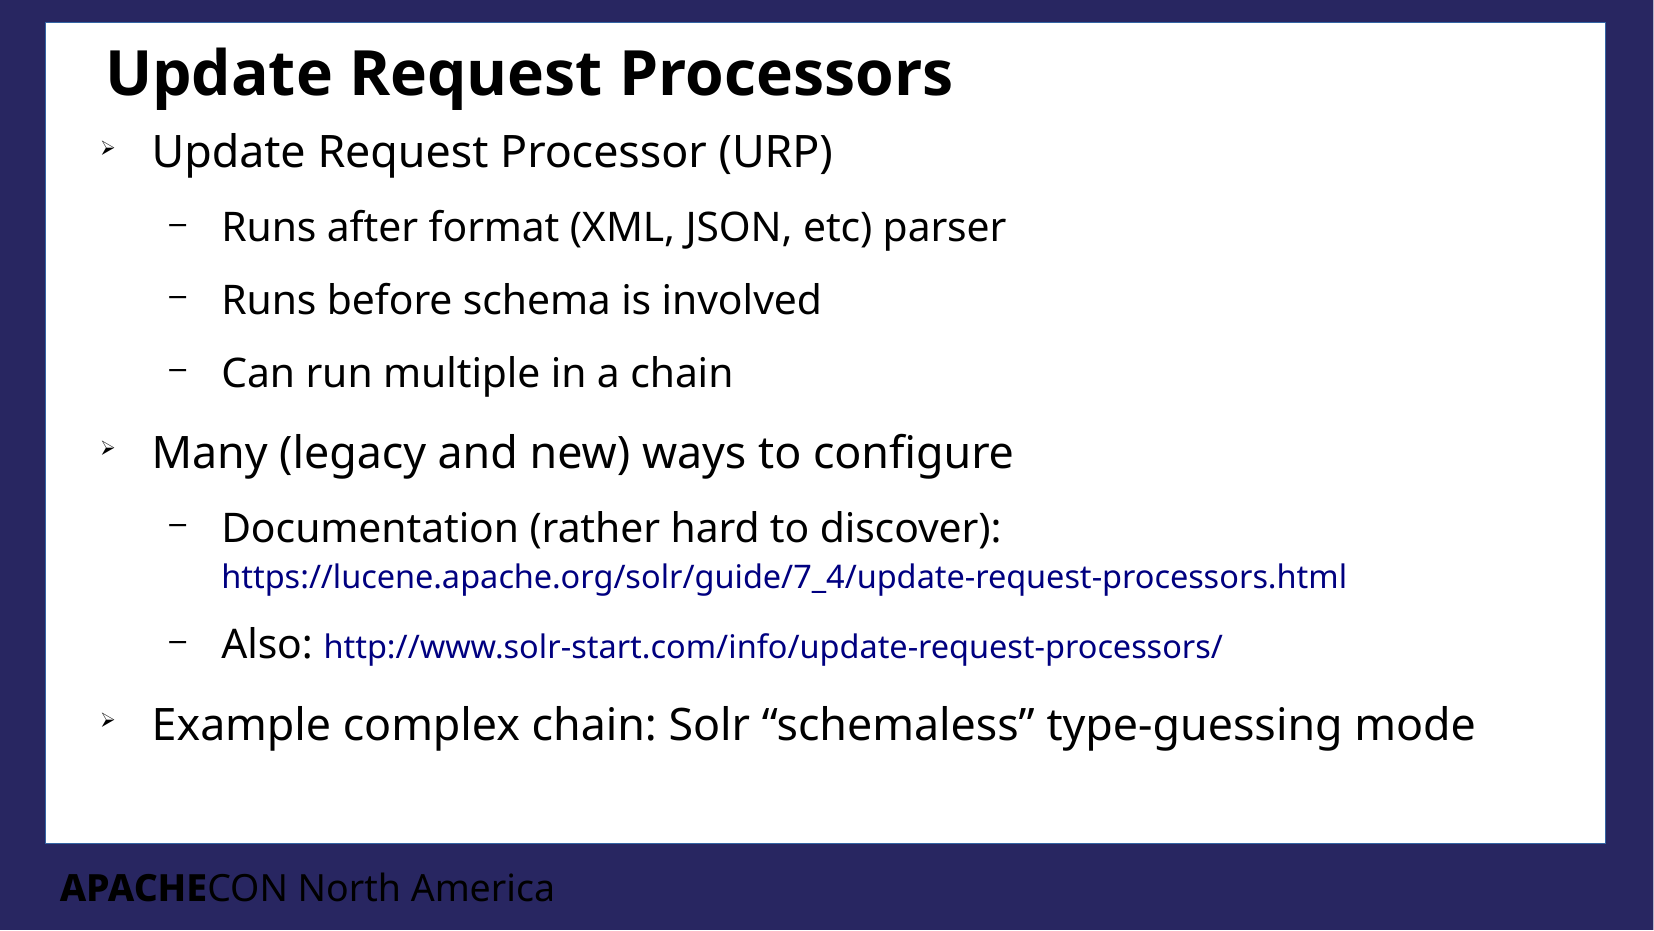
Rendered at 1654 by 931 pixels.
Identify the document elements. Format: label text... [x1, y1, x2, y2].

title Update Request Processors [105, 32, 1546, 110]
list Update Request Processor (URP) Runs after format (XML, JSON, etc) parser Runs before schema is involved Can run multiple in a chain Many (legacy and new) ways to configure Documentation (rather hard to discover): https://lucene.apache.org/solr/guide/7_4/update-request-processors.html Also: http://www.solr-start.com/info/update-request-processors/ Example complex chain: Solr “schemaless” type-guessing mode [82, 120, 1571, 757]
